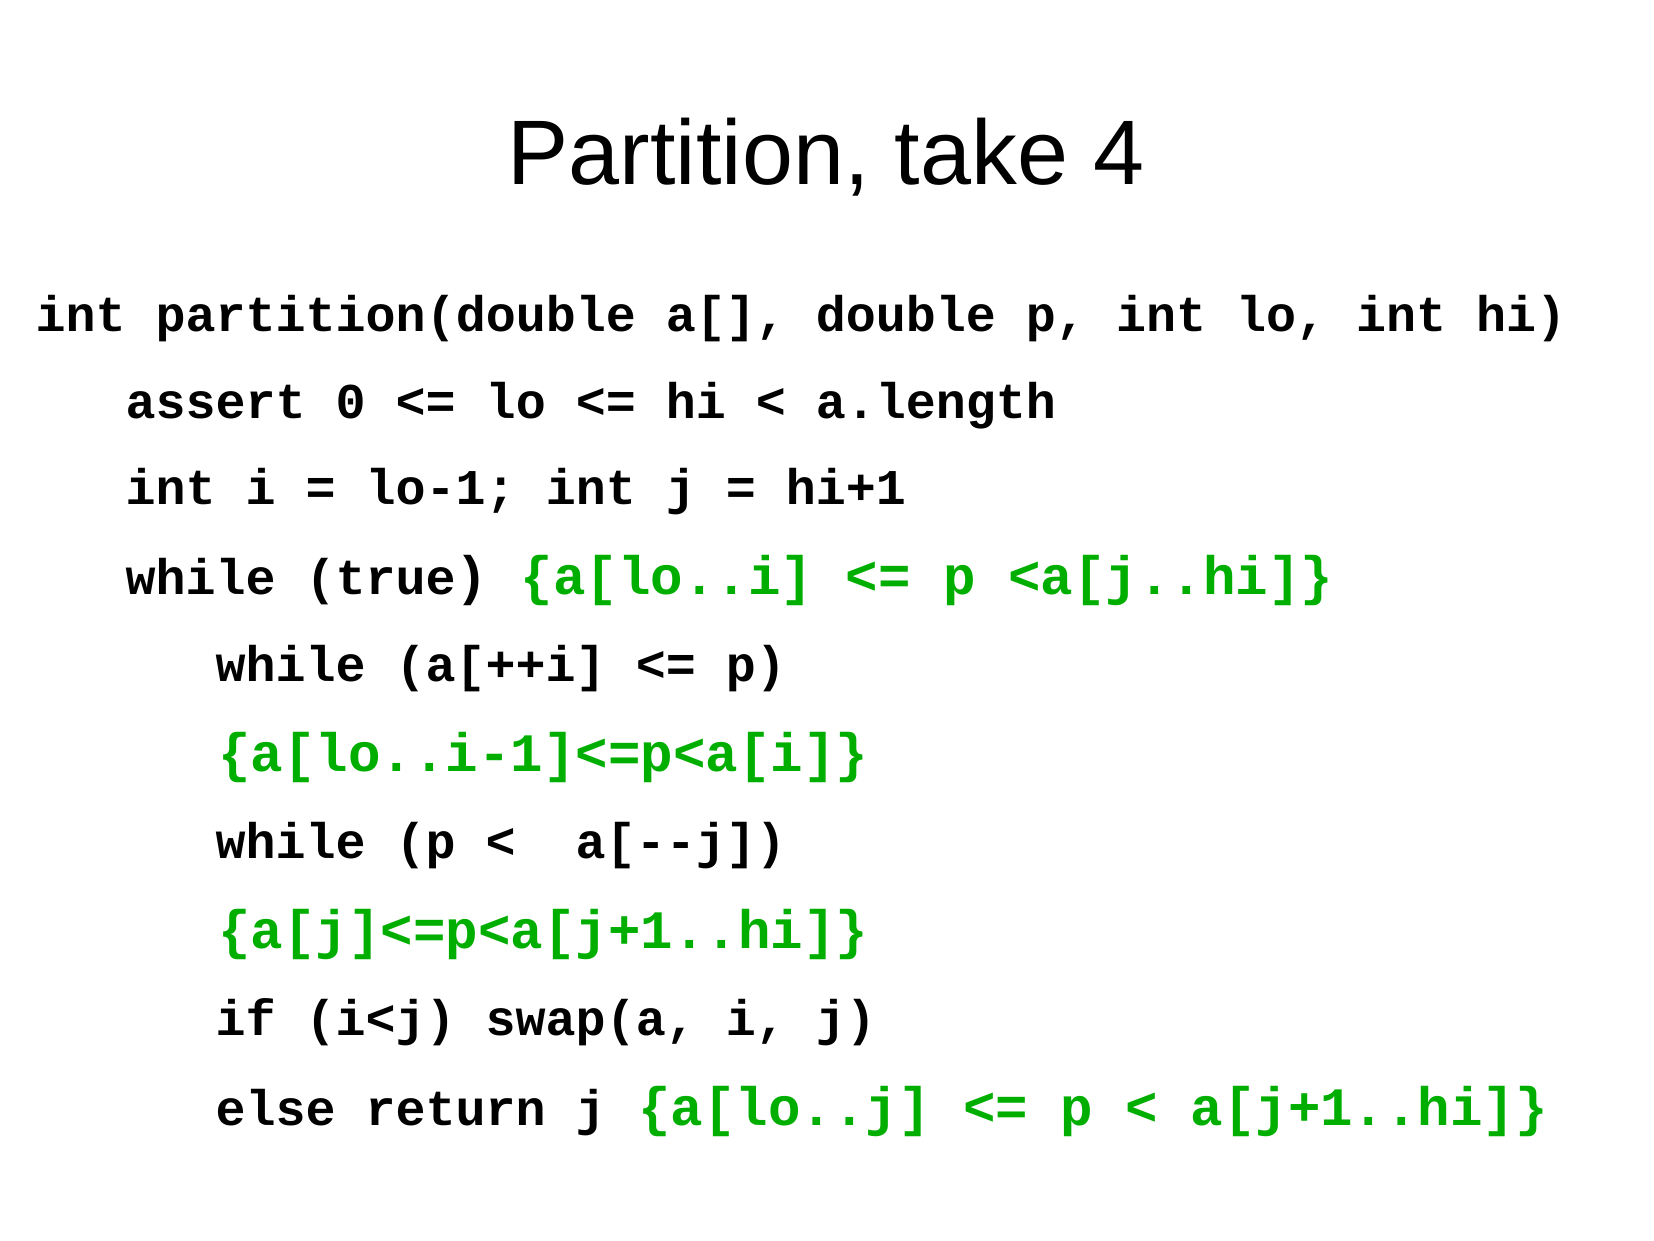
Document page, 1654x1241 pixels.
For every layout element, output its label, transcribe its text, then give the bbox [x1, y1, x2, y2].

title Partition, take 4 [82, 49, 1571, 257]
list int partition(double a[], double p, int lo, int hi) assert 0 <= lo <= hi < a.length int i = lo-1; int j = hi+1 while (true) {a[lo..i] <= p <a[j..hi]} while (a[++i] <= p) {a[lo..i-1]<=p<a[i]} while (p < a[--j]) {a[j]<=p<a[j+1..hi]} if (i<j) swap(a, i, j) else return j {a[lo..j] <= p < a[j+1..hi]} [0, 290, 1654, 1201]
